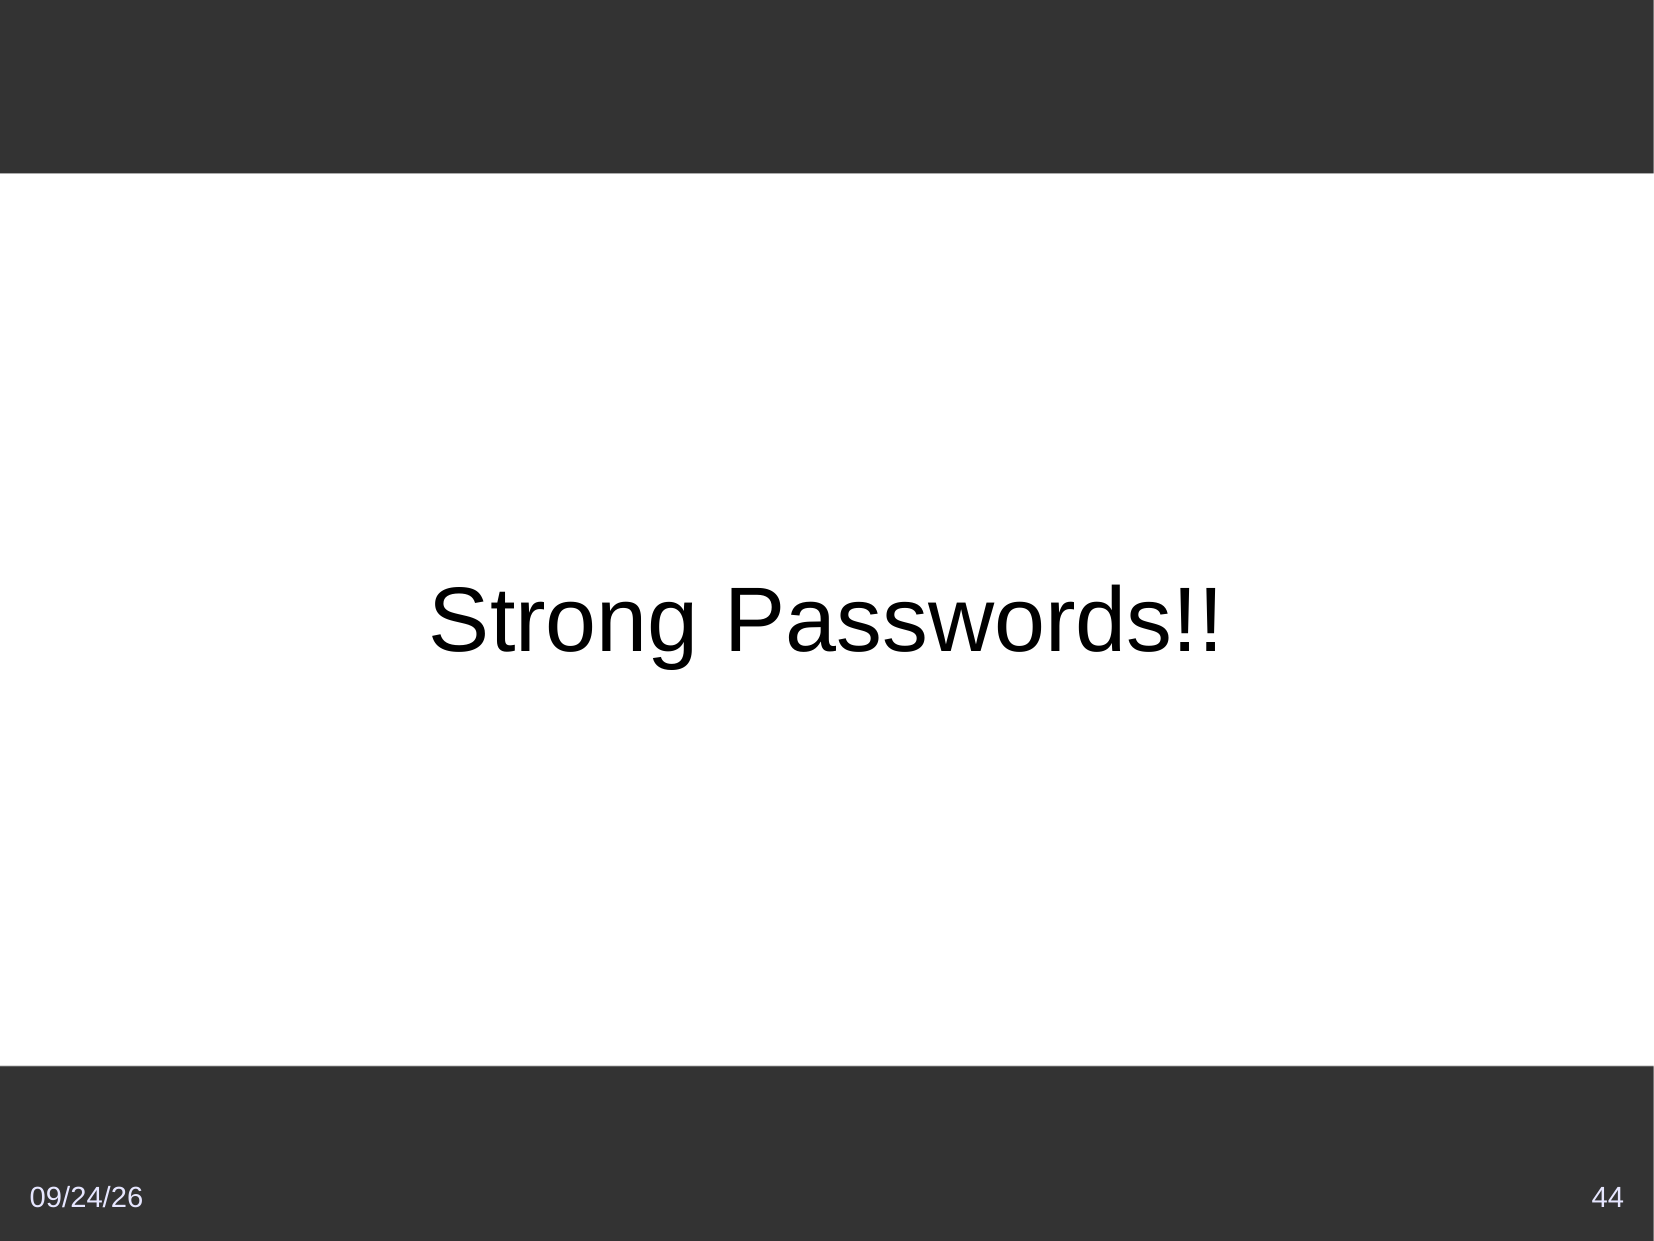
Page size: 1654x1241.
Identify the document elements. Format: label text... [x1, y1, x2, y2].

subtitle Strong Passwords!! [29, 214, 1625, 1027]
picture [0, 0, 1654, 1241]
